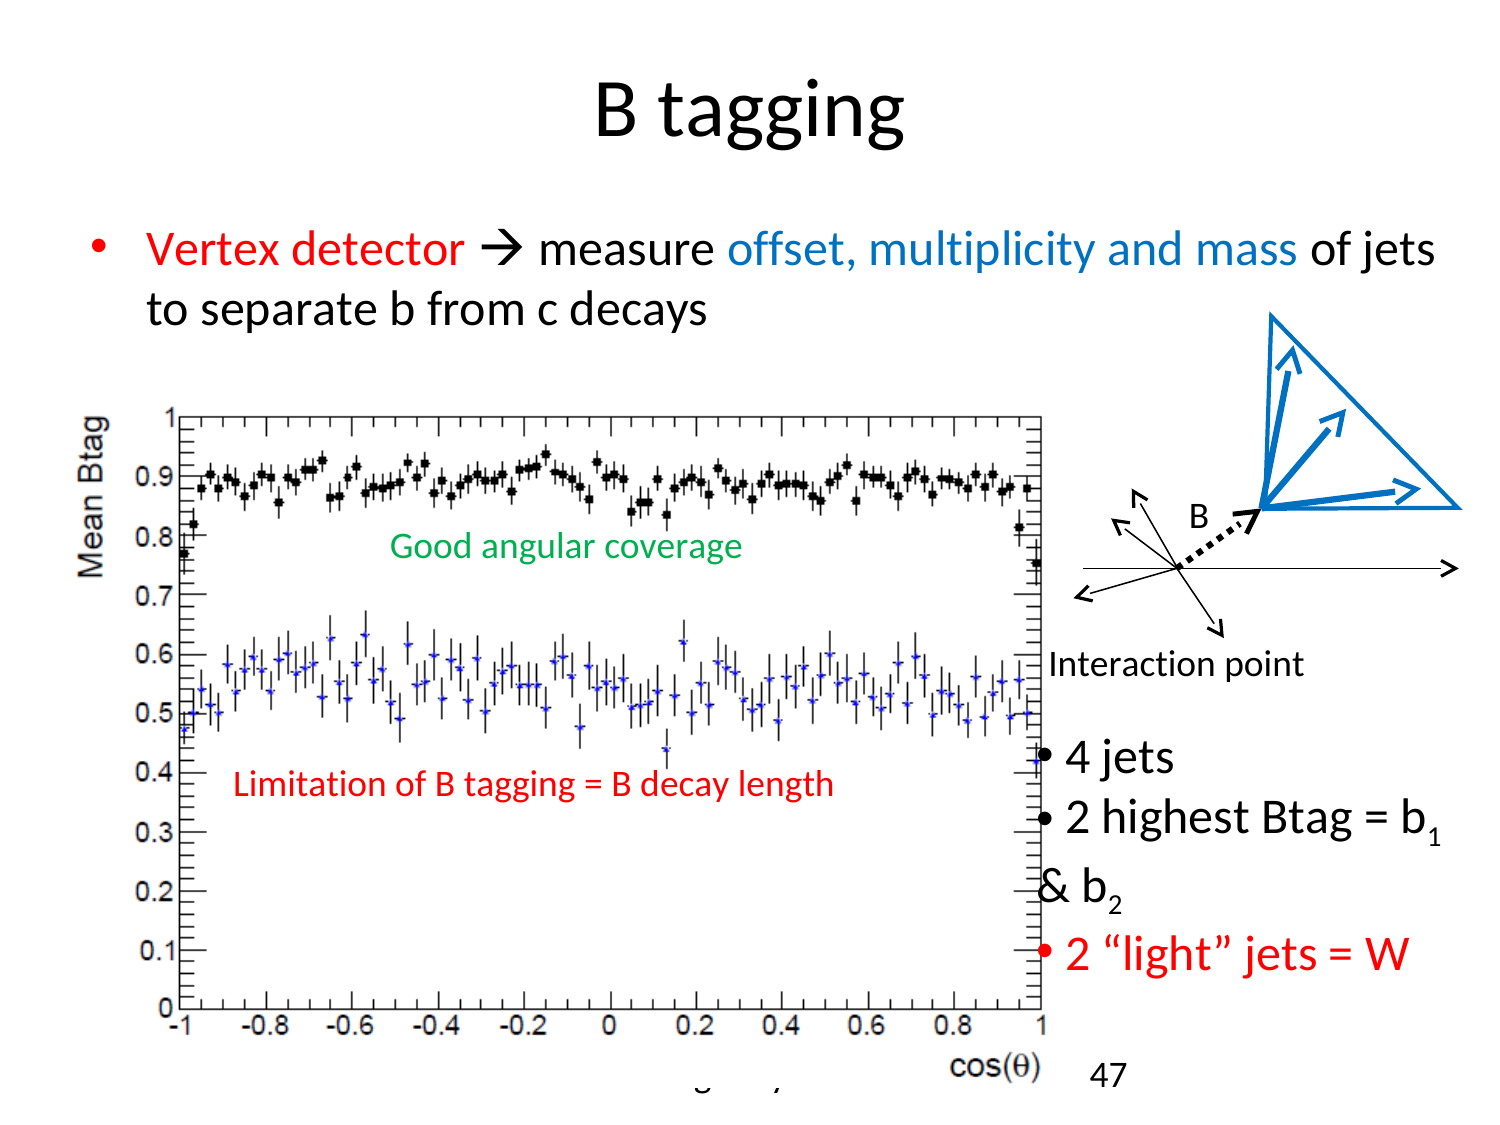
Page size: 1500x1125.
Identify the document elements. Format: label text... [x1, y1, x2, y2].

text_box Limitation of B tagging = B decay length [218, 751, 940, 812]
text_box Good angular coverage [374, 513, 759, 575]
list Vertex detector  measure offset, multiplicity and mass of jets to separate b from c decays [1272, 324, 1335, 386]
text_box B [1173, 483, 1225, 544]
text_box 4 jets 2 highest Btag = b1 & b2 2 “light” jets = W [1021, 716, 1471, 989]
title B tagging [75, 8, 1426, 197]
text_box Interaction point [1033, 631, 1353, 693]
text_box [75, 404, 1056, 1088]
list Vertex detector  measure offset, multiplicity and mass of jets to separate b from c decays [74, 207, 1459, 386]
